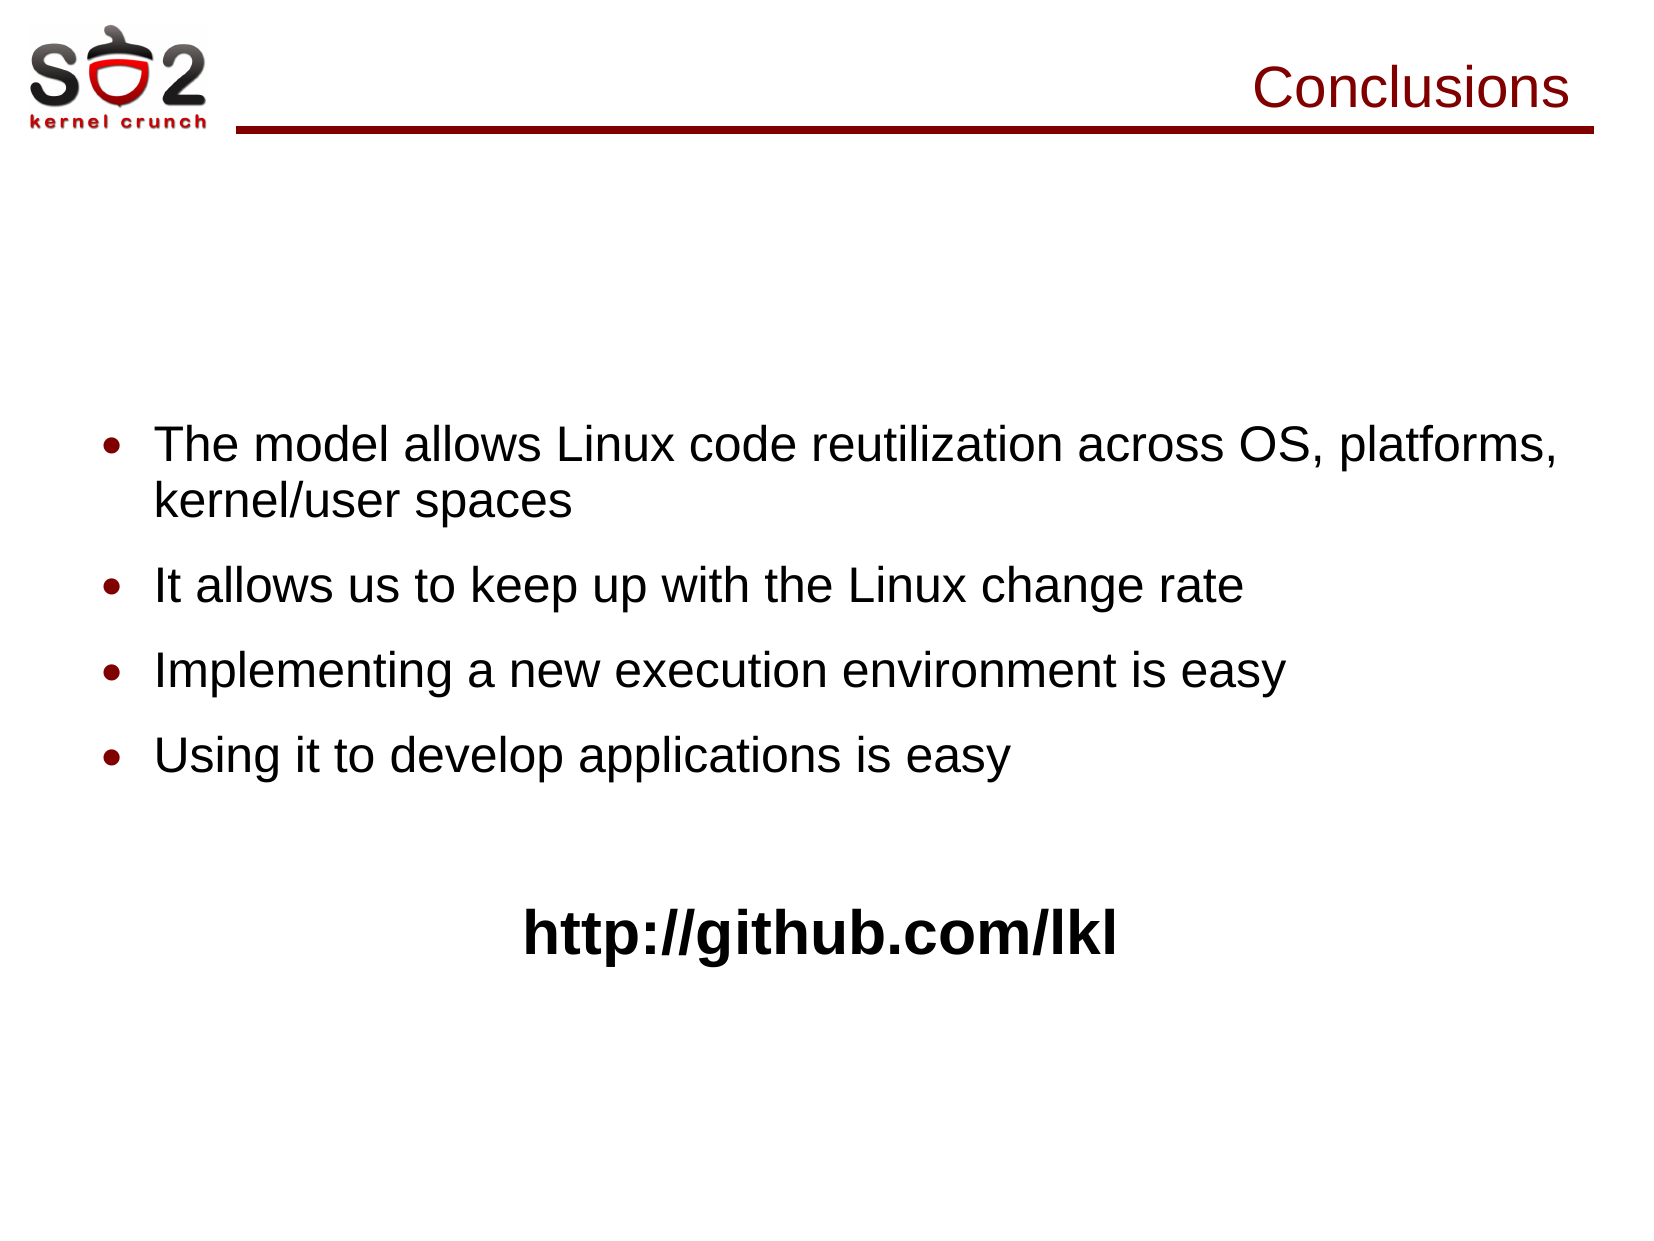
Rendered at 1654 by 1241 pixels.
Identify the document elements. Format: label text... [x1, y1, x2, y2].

list The model allows Linux code reutilization across OS, platforms, kernel/user spaces It allows us to keep up with the Linux change rate Implementing a new execution environment is easy Using it to develop applications is easy http://github.com/lkl [82, 290, 1571, 1094]
picture [29, 23, 207, 130]
title Conclusions [82, 54, 1571, 121]
